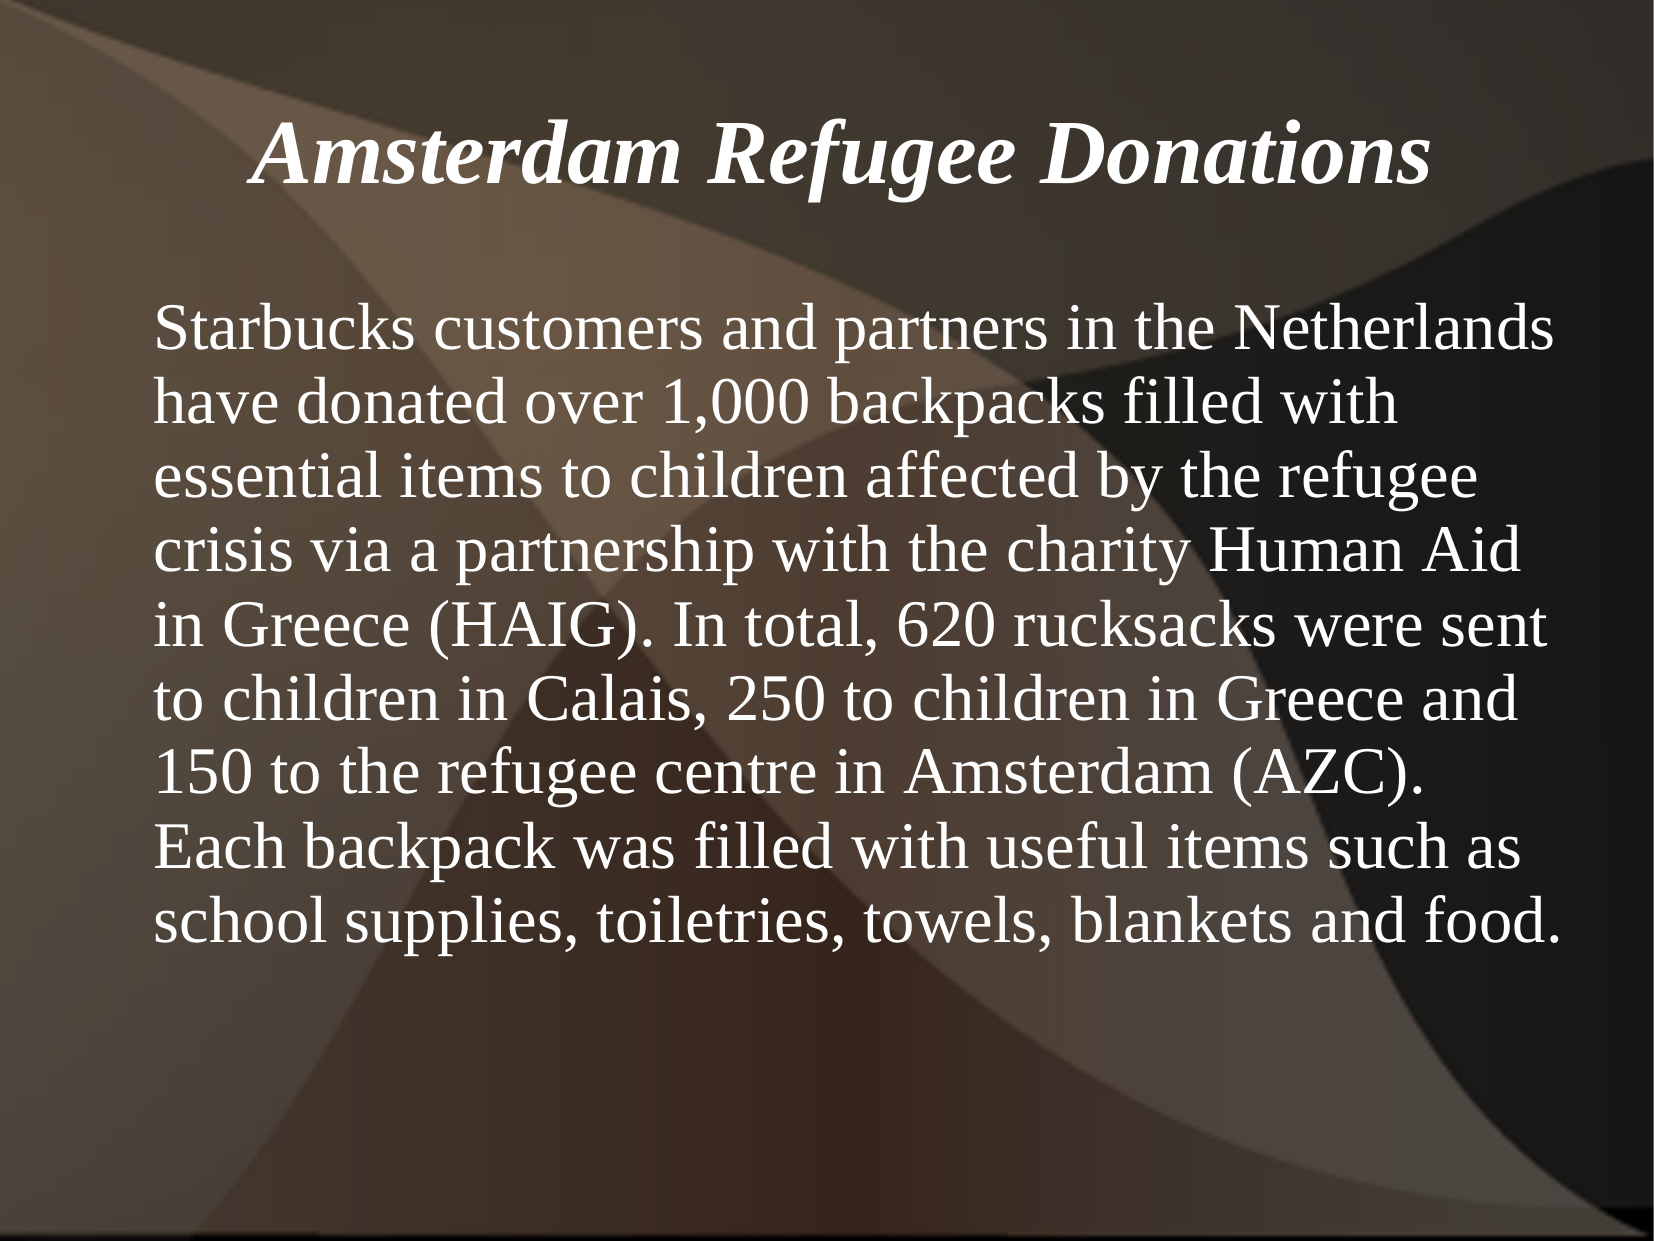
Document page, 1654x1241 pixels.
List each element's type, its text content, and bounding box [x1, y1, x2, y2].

list Starbucks customers and partners in the Netherlands have donated over 1,000 backpacks filled with essential items to children affected by the refugee crisis via a partnership with the charity Human Aid in Greece (HAIG). In total, 620 rucksacks were sent to children in Calais, 250 to children in Greece and 150 to the refugee centre in Amsterdam (AZC). Each backpack was filled with useful items such as school supplies, toiletries, towels, blankets and food. [82, 290, 1571, 1109]
title Amsterdam Refugee Donations [82, 49, 1571, 257]
picture [0, 0, 1654, 1241]
